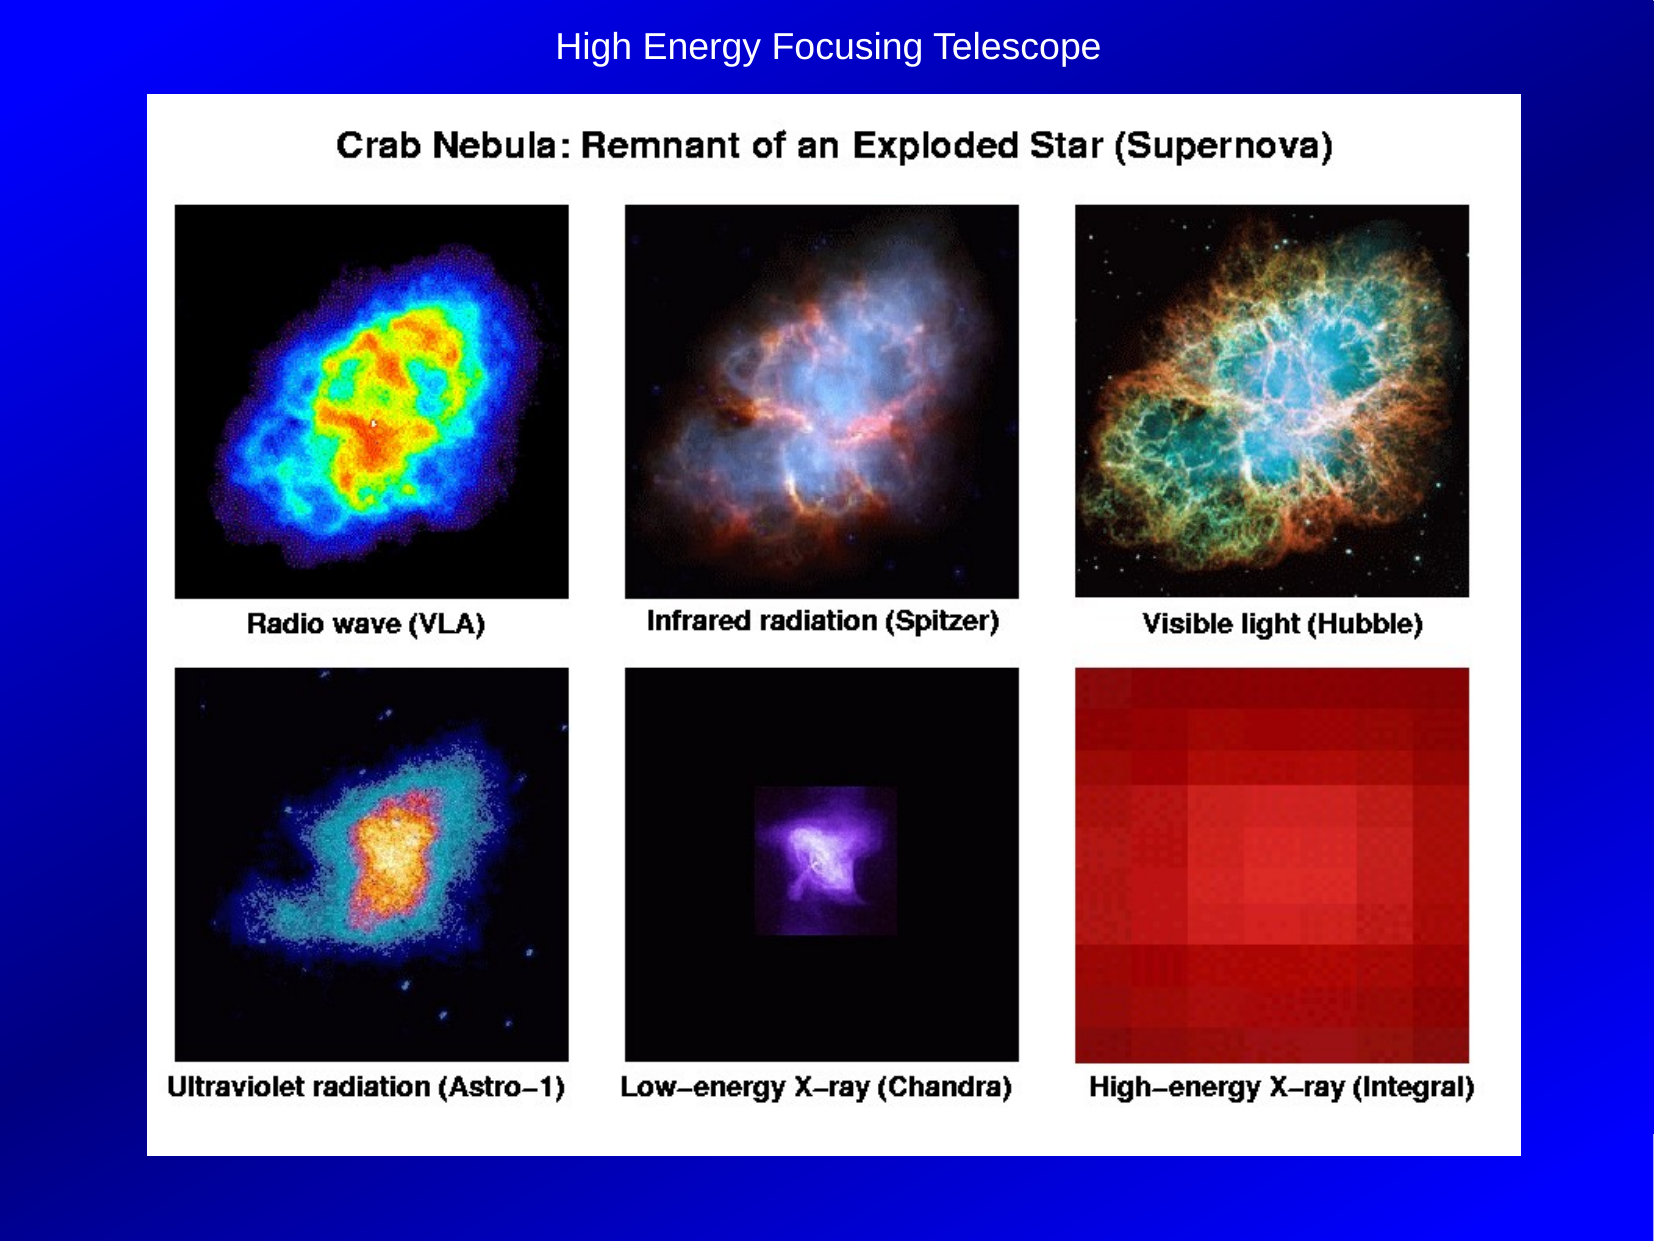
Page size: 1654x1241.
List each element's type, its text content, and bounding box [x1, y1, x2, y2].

picture [147, 94, 1521, 1156]
text_box High Energy Focusing Telescope [540, 17, 1123, 75]
